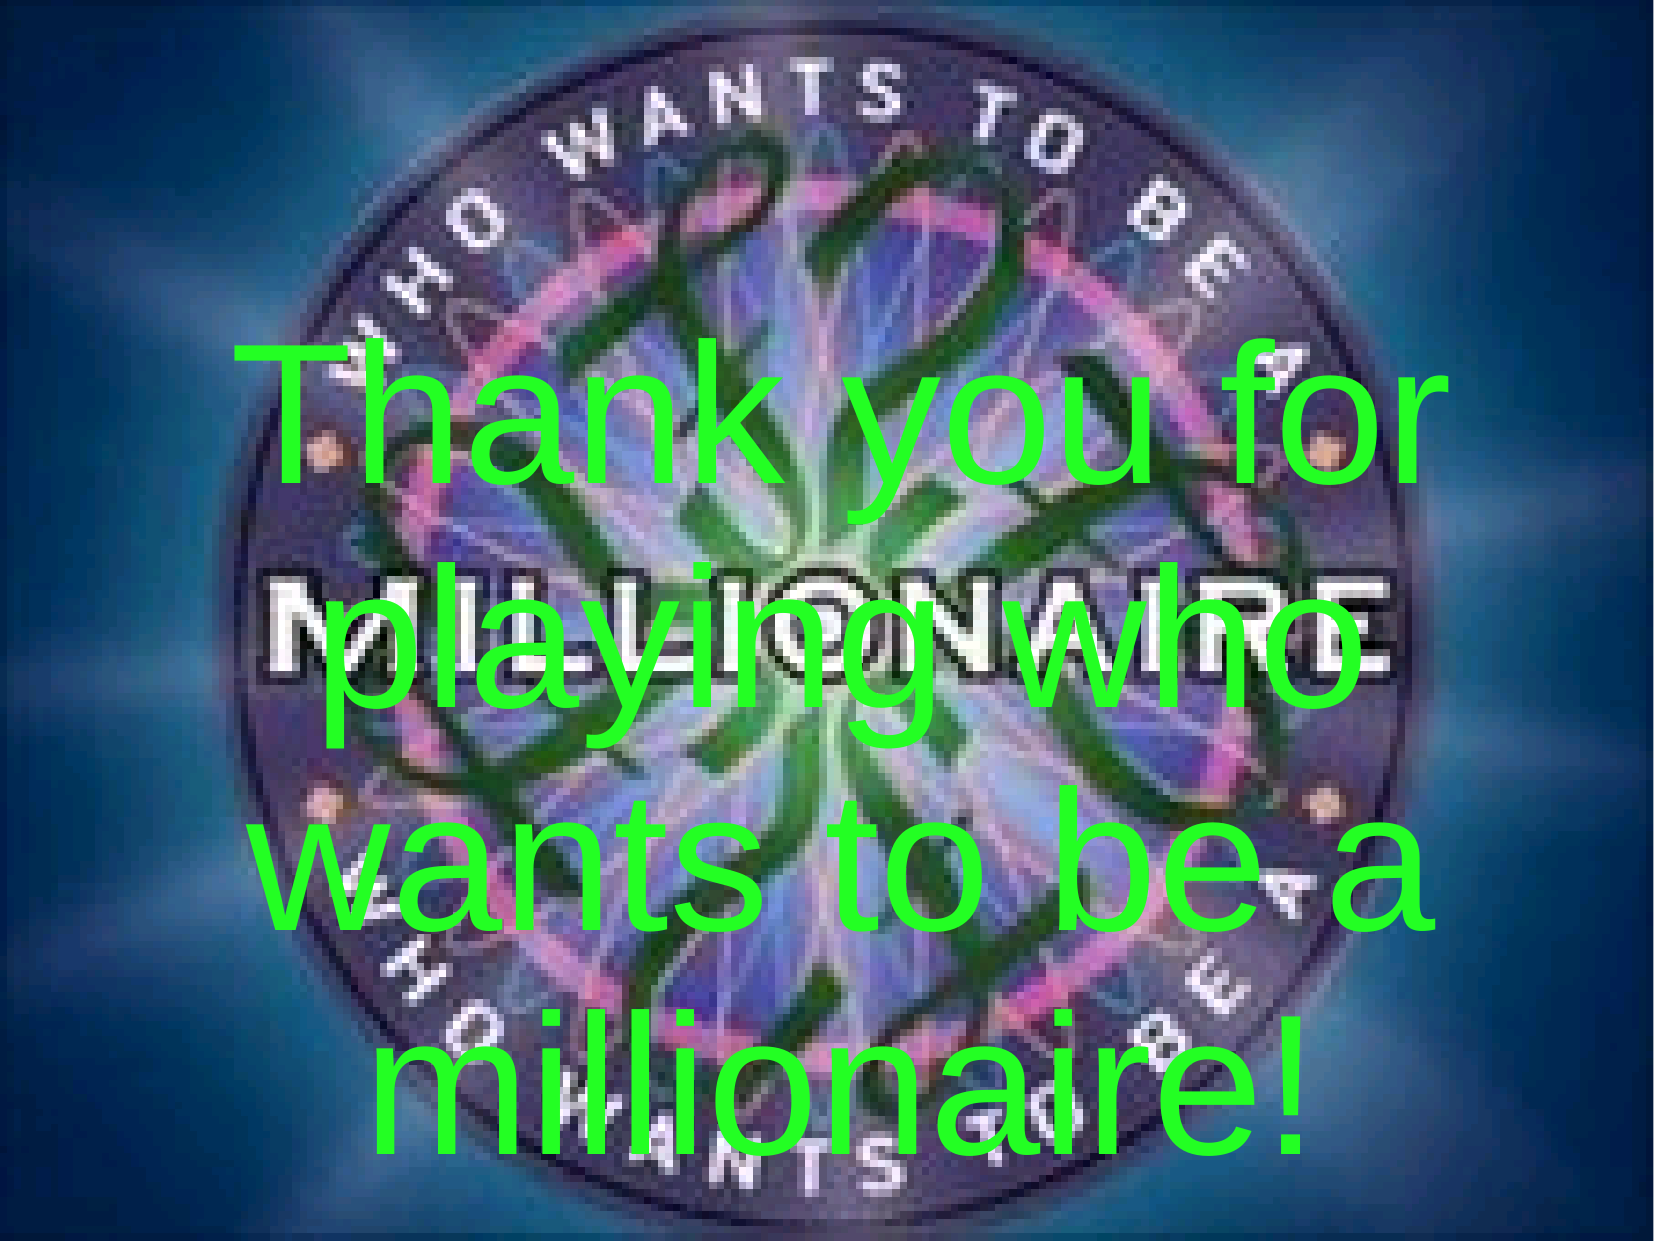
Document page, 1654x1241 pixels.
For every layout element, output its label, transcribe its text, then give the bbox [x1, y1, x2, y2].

picture [0, 0, 1654, 1241]
text_box Thank you for playing who wants to be a millionaire! [59, 295, 1625, 1205]
